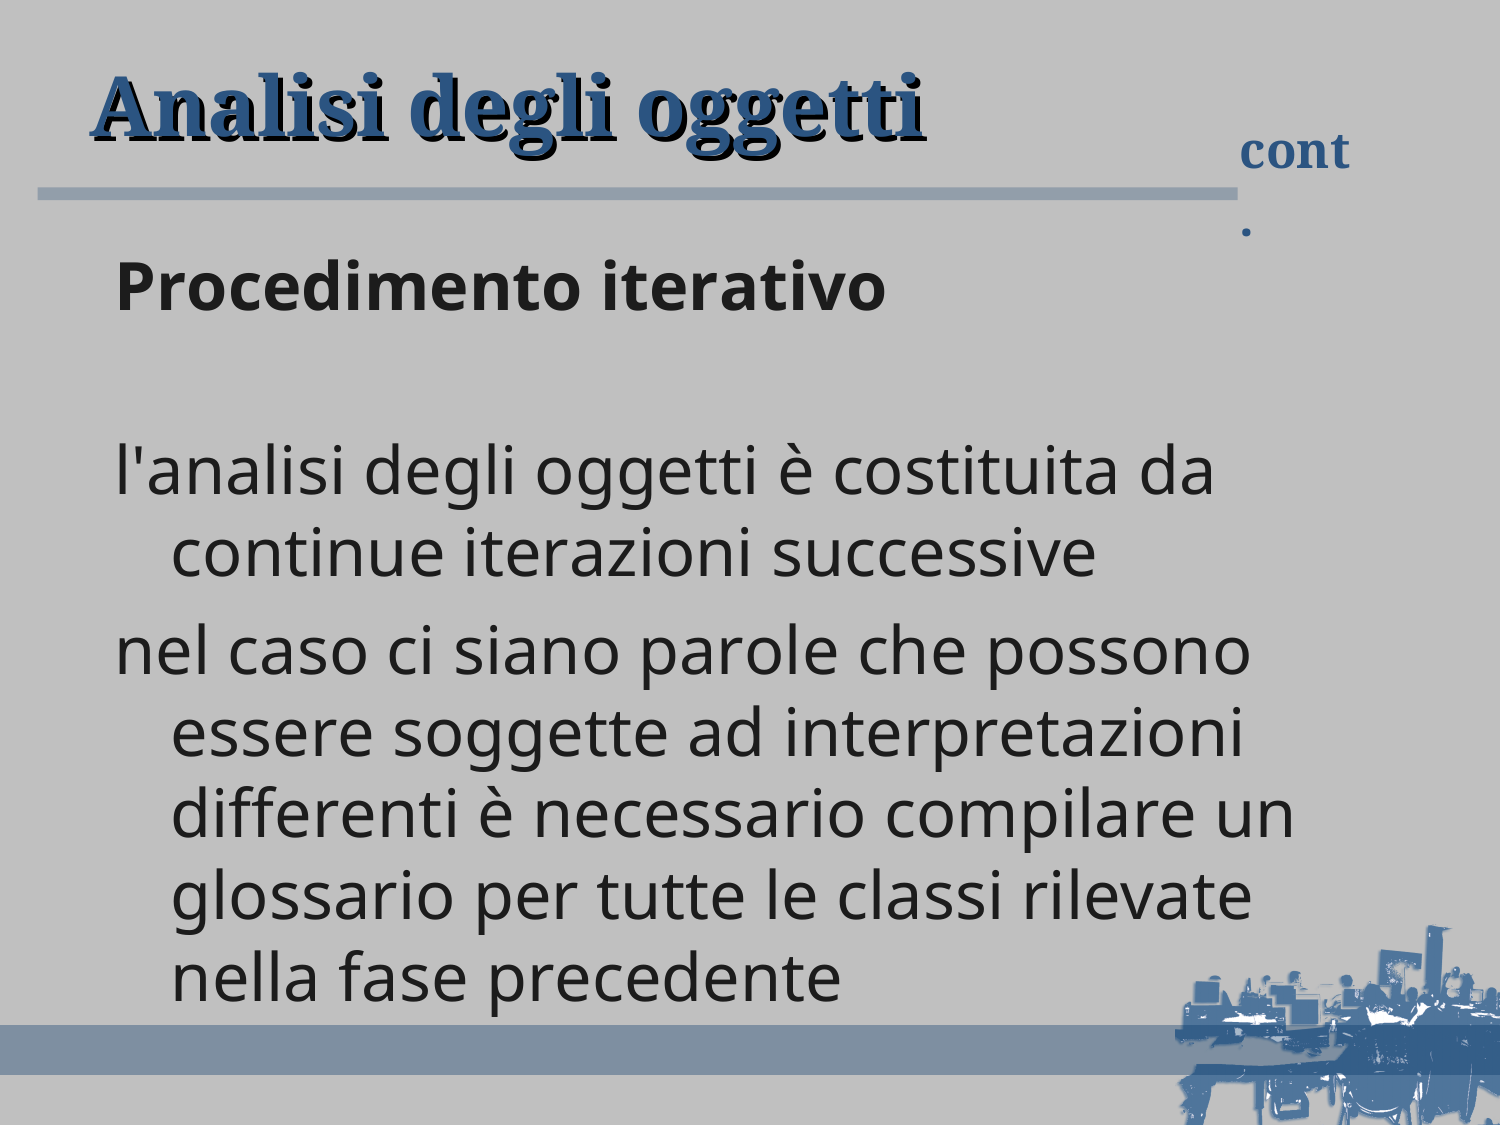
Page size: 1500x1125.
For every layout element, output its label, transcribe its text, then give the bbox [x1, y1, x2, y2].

list Procedimento iterativo l'analisi degli oggetti è costituita da continue iterazioni successive nel caso ci siano parole che possono essere soggette ad interpretazioni differenti è necessario compilare un glossario per tutte le classi rilevate nella fase precedente [99, 237, 1425, 1006]
title Analisi degli oggetti [75, 35, 1426, 174]
text_box cont. [1224, 137, 1375, 230]
